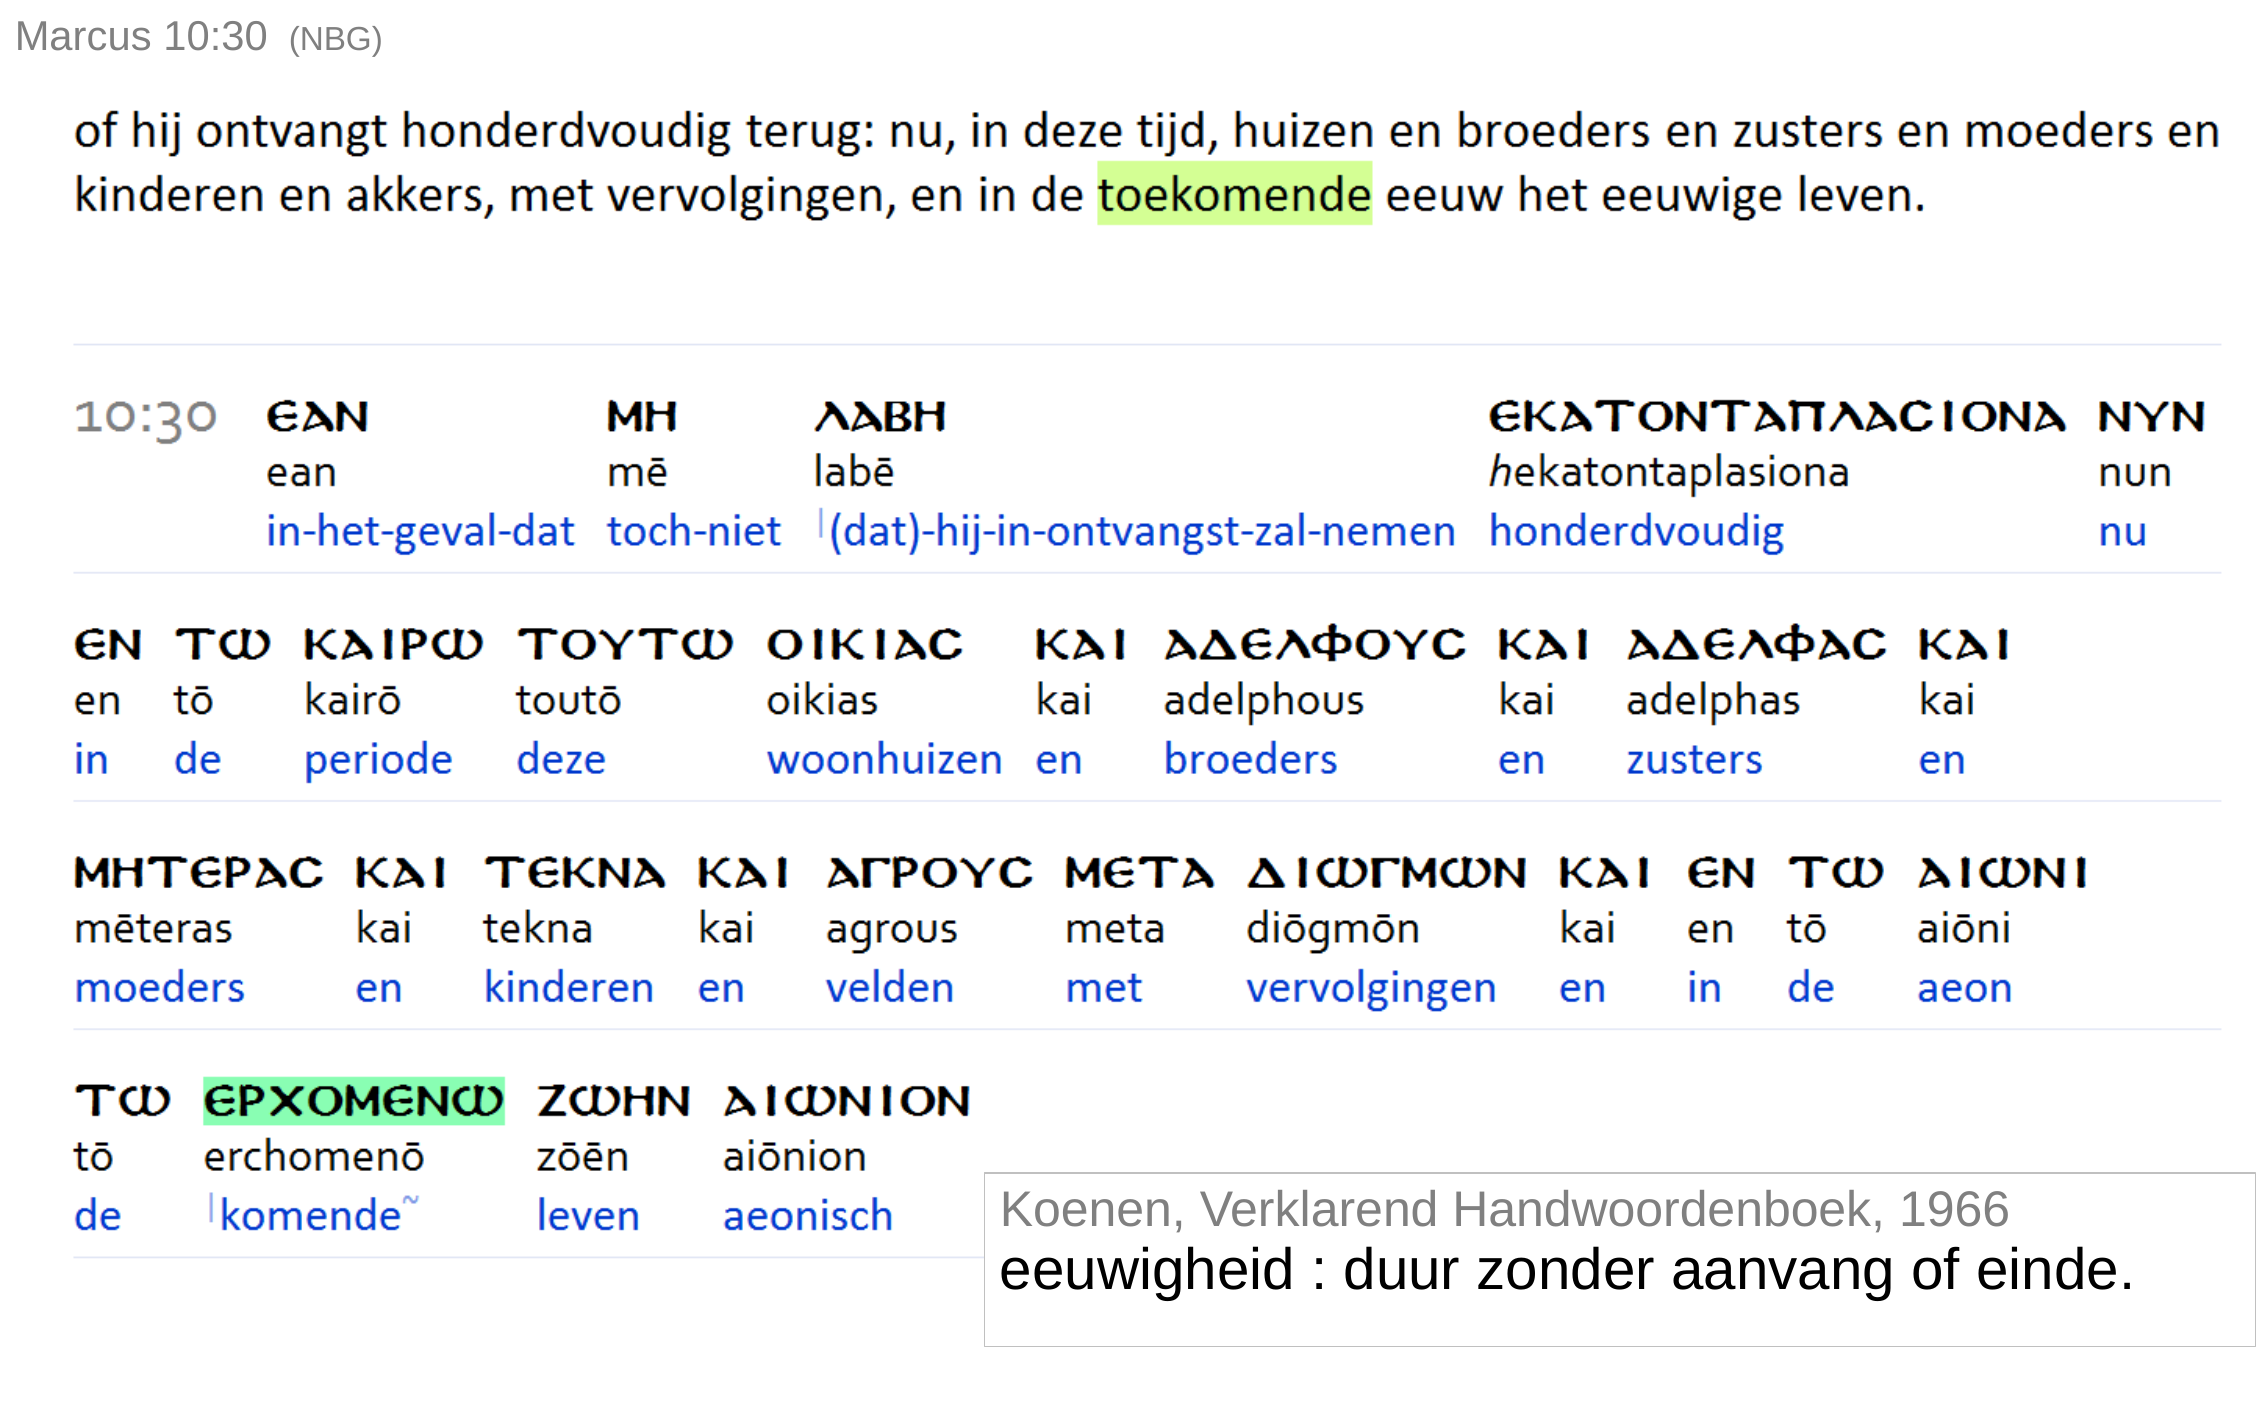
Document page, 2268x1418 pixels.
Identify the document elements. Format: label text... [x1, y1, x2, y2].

picture [5, 94, 2256, 1260]
text_box Marcus 10:30 (NBG) [0, 5, 556, 69]
text_box Koenen, Verklarend Handwoordenboek, 1966 eeuwigheid : duur zonder aanvang of einde. [984, 1172, 2256, 1347]
